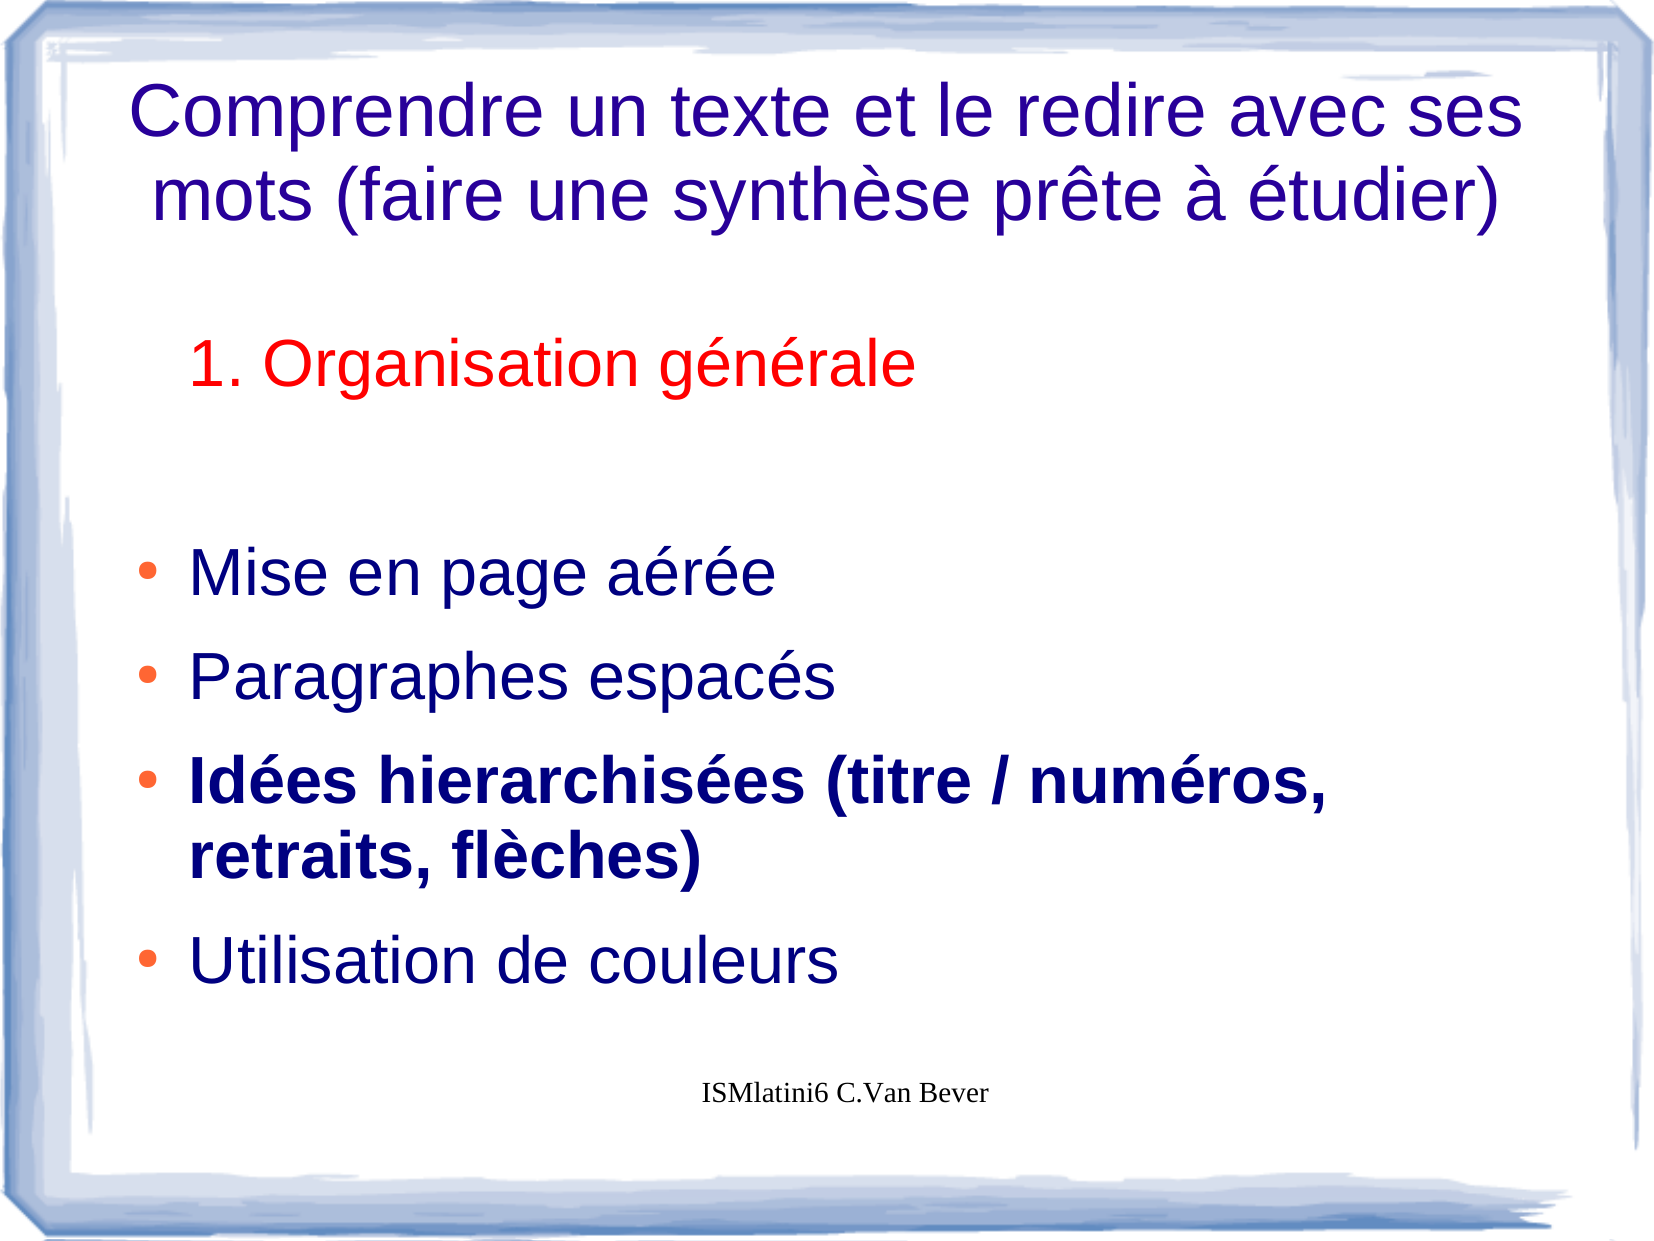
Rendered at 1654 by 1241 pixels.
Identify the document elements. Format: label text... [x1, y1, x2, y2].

picture [0, 0, 1654, 1241]
title Comprendre un texte et le redire avec ses mots (faire une synthèse prête à étudier) [82, 49, 1571, 257]
list 1. Organisation générale Mise en page aérée Paragraphes espacés Idées hierarchisées (titre / numéros, retraits, flèches) Utilisation de couleurs [118, 326, 1571, 1145]
